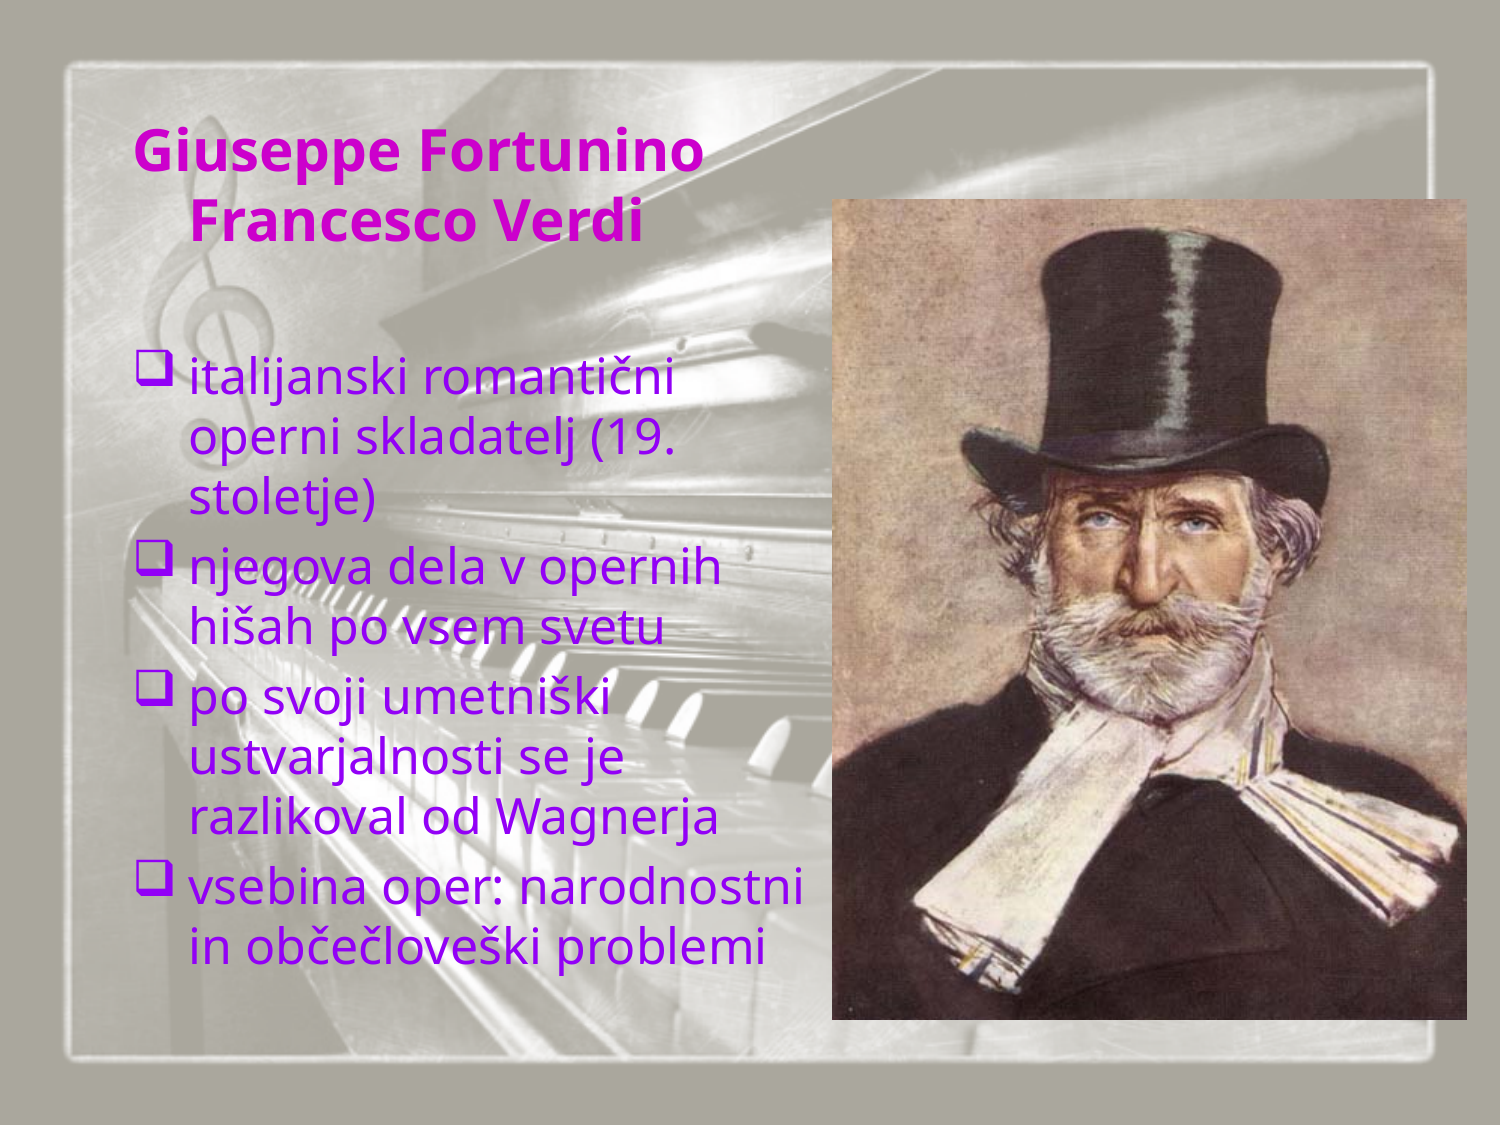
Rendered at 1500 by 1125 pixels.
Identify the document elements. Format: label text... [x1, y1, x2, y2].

picture [0, 0, 1500, 1125]
list Giuseppe Fortunino Francesco Verdi italijanski romantični operni skladatelj (19. stoletje) njegova dela v opernih hišah po vsem svetu po svoji umetniški ustvarjalnosti se je razlikoval od Wagnerja vsebina oper: narodnostni in občečloveški problemi [117, 105, 832, 1025]
